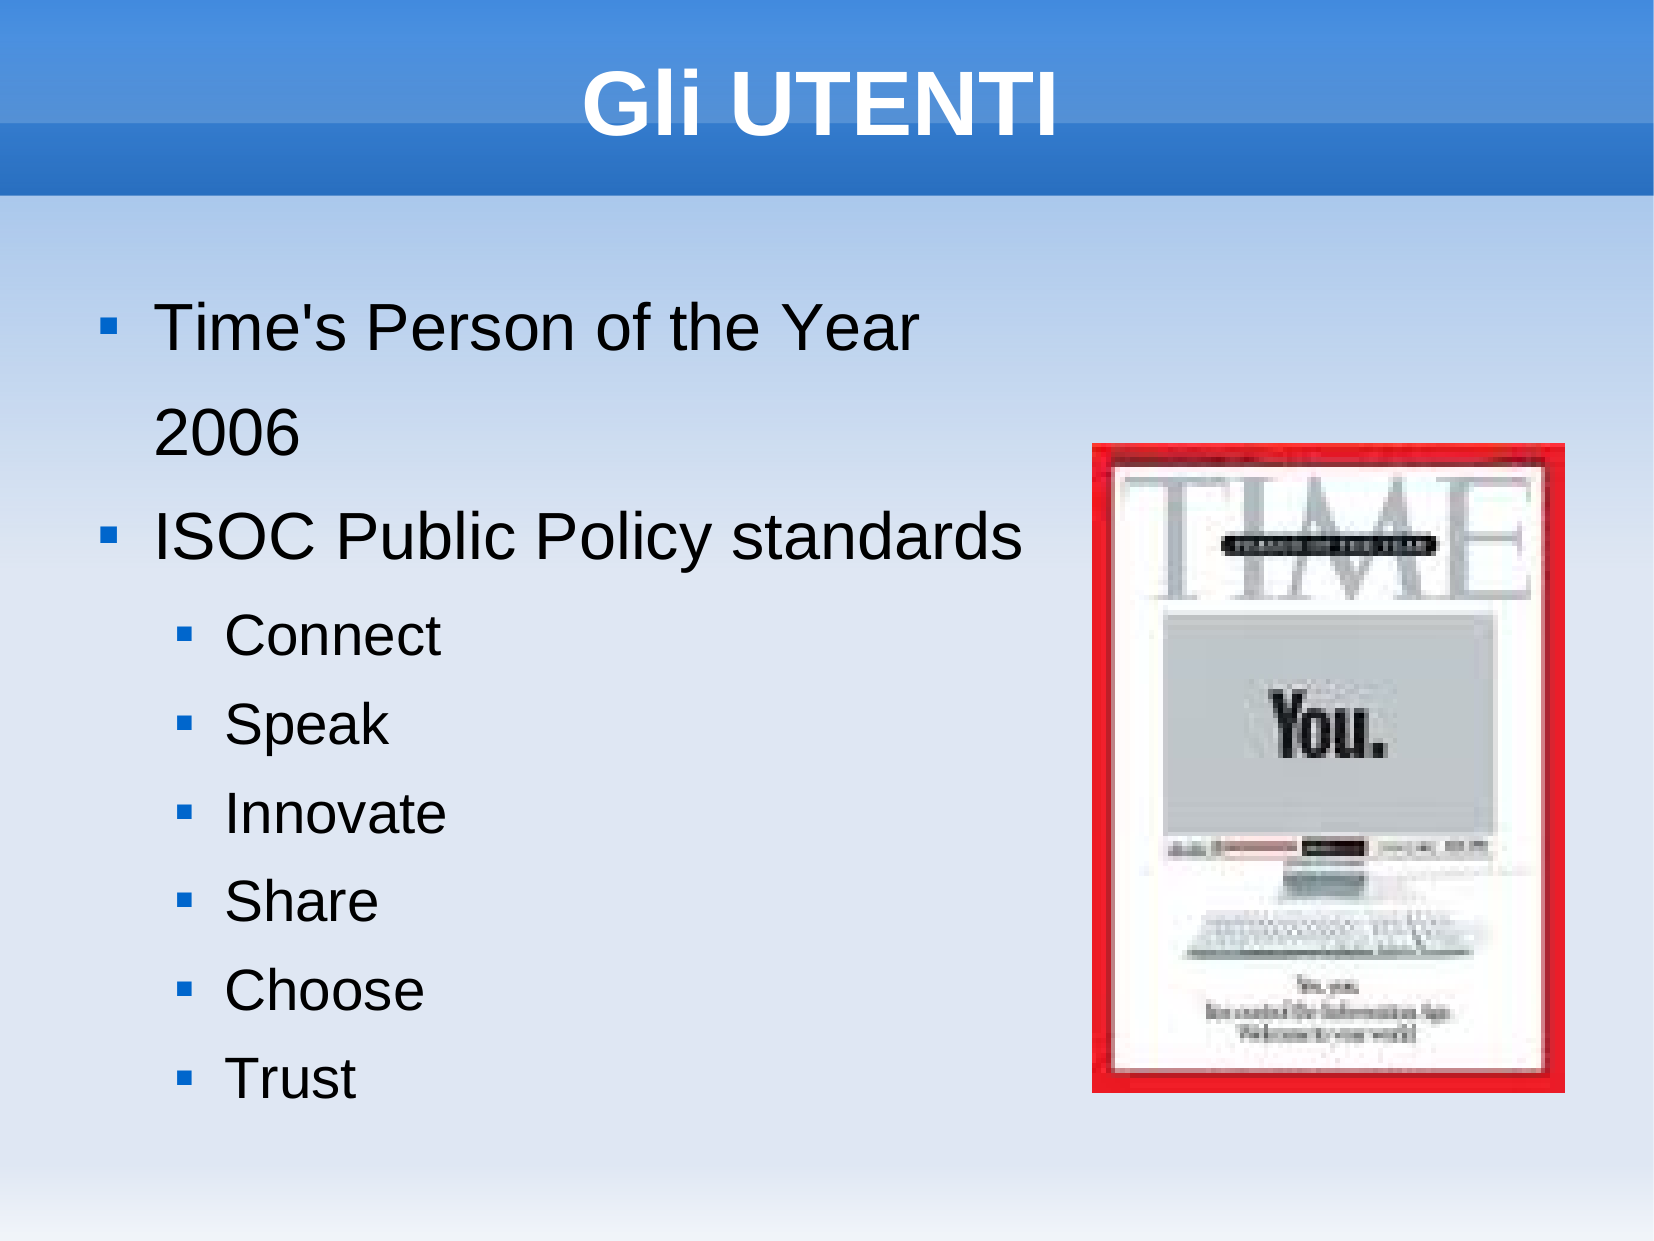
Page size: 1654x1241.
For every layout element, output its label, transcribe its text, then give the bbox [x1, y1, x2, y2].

title Gli UTENTI [76, 7, 1565, 200]
picture [0, 0, 1654, 1241]
list Time's Person of the Year 2006 ISOC Public Policy standards Connect Speak Innovate Share Choose Trust [82, 290, 1571, 1110]
